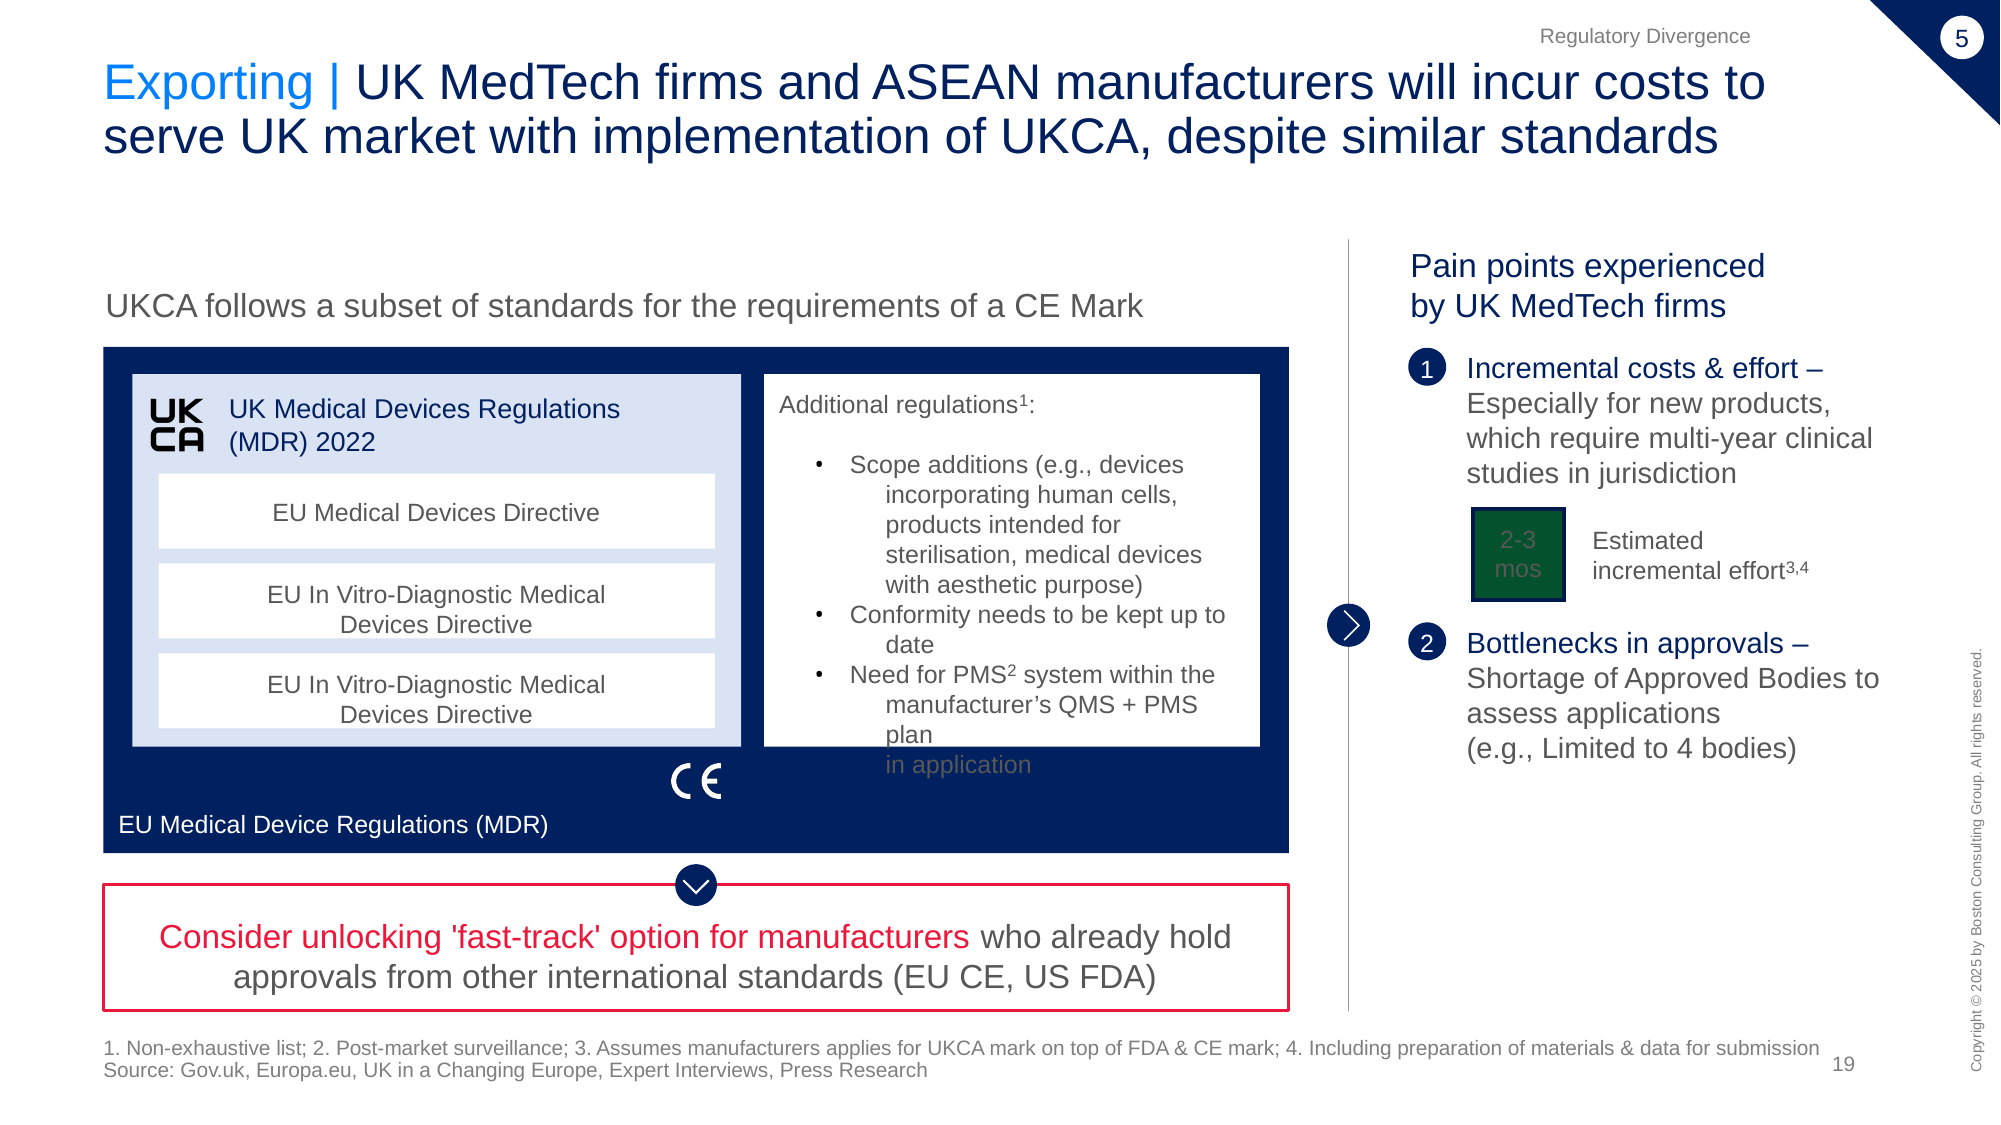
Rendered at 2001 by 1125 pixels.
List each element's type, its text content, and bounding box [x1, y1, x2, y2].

text_box EU In Vitro-Diagnostic Medical Devices Directive [158, 653, 715, 729]
text_box 5 [1940, 15, 1984, 60]
text_box Regulatory Divergence [1540, 14, 1881, 56]
text_box 1. Non-exhaustive list; 2. Post-market surveillance; 3. Assumes manufacturers applies for UKCA mark on top of FDA & CE mark; 4. Including preparation of materials & data for submission Source: Gov.uk, Europa.eu, UK in a Changing Europe, Expert Interviews, Press Research [103, 1037, 1850, 1082]
text_box [1869, 0, 2000, 126]
text_box UK Medical Devices Regulations (MDR) 2022 [228, 391, 704, 458]
text_box Incremental costs & effort – Especially for new products, which require multi-year clinical studies in jurisdiction [1464, 347, 1897, 492]
text_box 2 [1408, 622, 1447, 661]
picture [671, 763, 721, 799]
text_box UKCA follows a subset of standards for the requirements of a CE Mark [103, 281, 1289, 324]
text_box [675, 864, 717, 906]
text_box EU Medical Devices Directive [158, 473, 715, 549]
text_box Additional regulations1: Scope additions (e.g., devices incorporating human cells, products intended for sterilisation, medical devices with aesthetic purpose) Conformity needs to be kept up to date Need for PMS2 system within the manufacturer’s QMS + PMS plan in application [764, 374, 1260, 747]
text_box Bottlenecks in approvals – Shortage of Approved Bodies to assess applications (e.g., Limited to 4 bodies) [1464, 622, 1897, 766]
text_box EU In Vitro-Diagnostic Medical Devices Directive [158, 563, 715, 639]
title Exporting | UK MedTech firms and ASEAN manufacturers will incur costs to serve UK market with implementation of UKCA, despite similar standards [103, 55, 1897, 165]
text_box [132, 374, 742, 747]
text_box 1 [1408, 347, 1447, 386]
text_box [1327, 604, 1370, 647]
text_box Pain points experienced by UK MedTech firms [1408, 239, 1897, 324]
text_box 2-3 mos [1472, 509, 1564, 600]
text_box Estimated incremental effort3,4 [1586, 522, 1882, 587]
text_box Consider unlocking 'fast-track' option for manufacturers who already hold approvals from other international standards (EU CE, US FDA) [103, 884, 1289, 1011]
text_box EU Medical Device Regulations (MDR) [103, 346, 1289, 854]
picture [142, 390, 212, 460]
